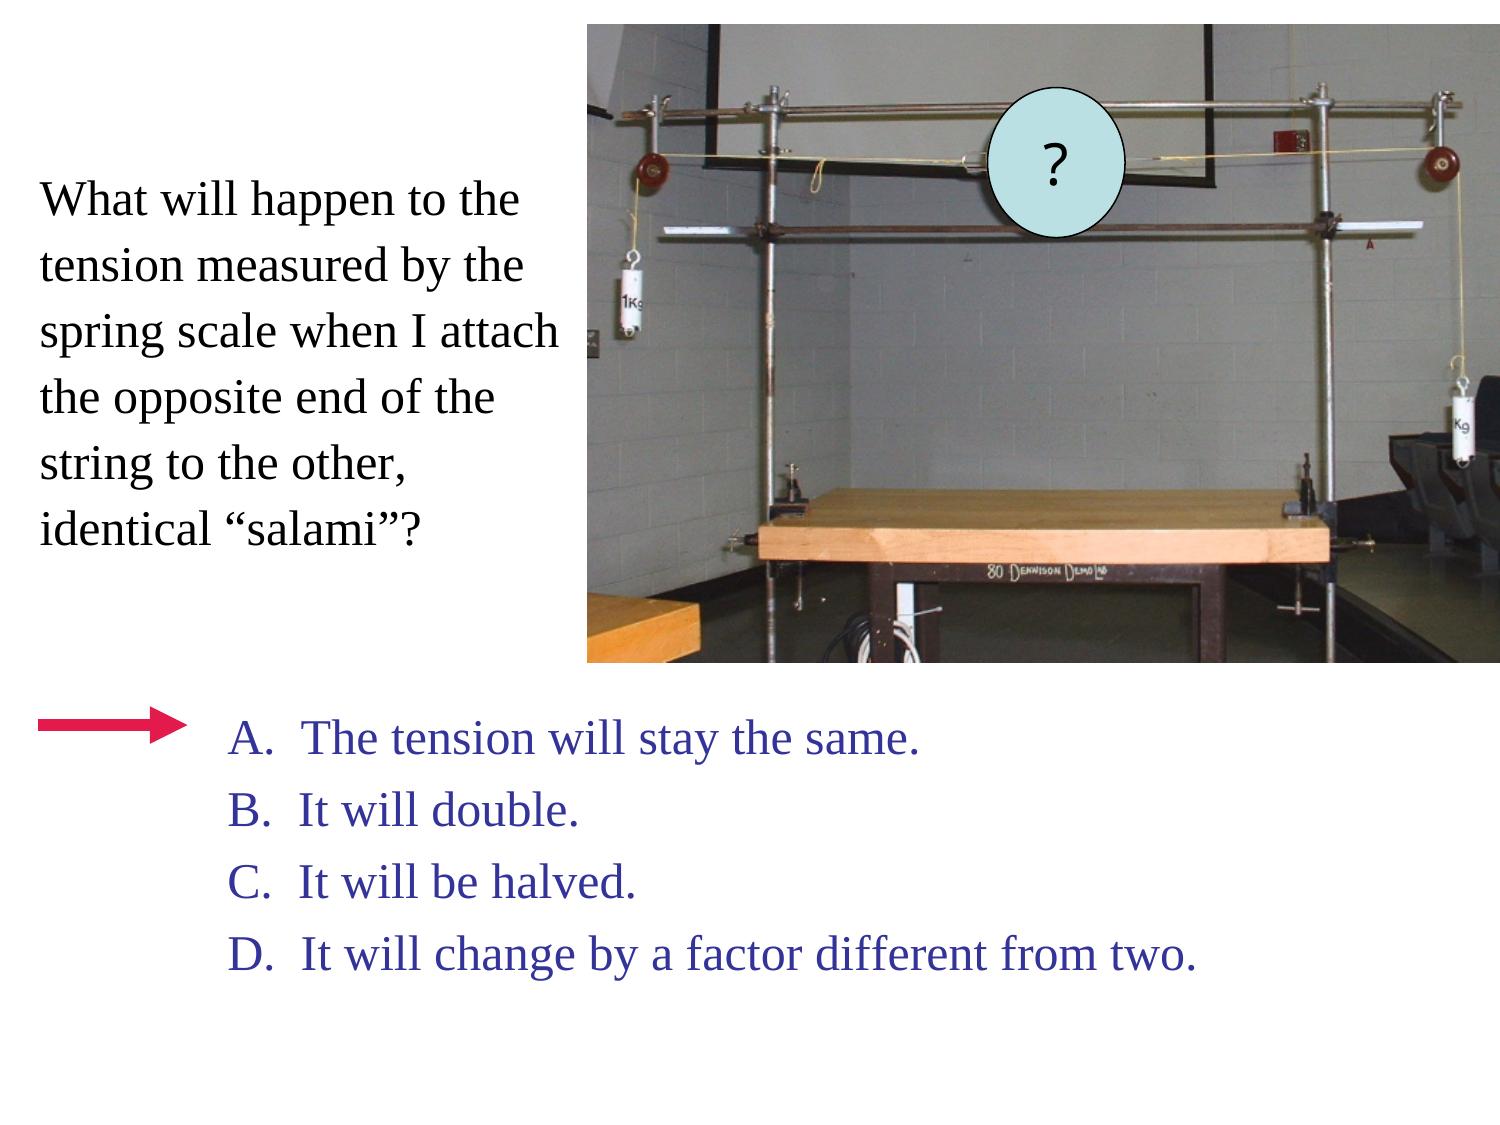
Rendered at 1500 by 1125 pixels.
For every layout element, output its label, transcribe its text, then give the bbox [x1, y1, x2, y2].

text_box A. The tension will stay the same. B. It will double. C. It will be halved. D. It will change by a factor different from two. [212, 684, 1288, 989]
text_box What will happen to the tension measured by the spring scale when I attach the opposite end of the string to the other, identical “salami”? [24, 152, 587, 564]
text_box ? [987, 87, 1126, 238]
picture [587, 24, 1500, 663]
